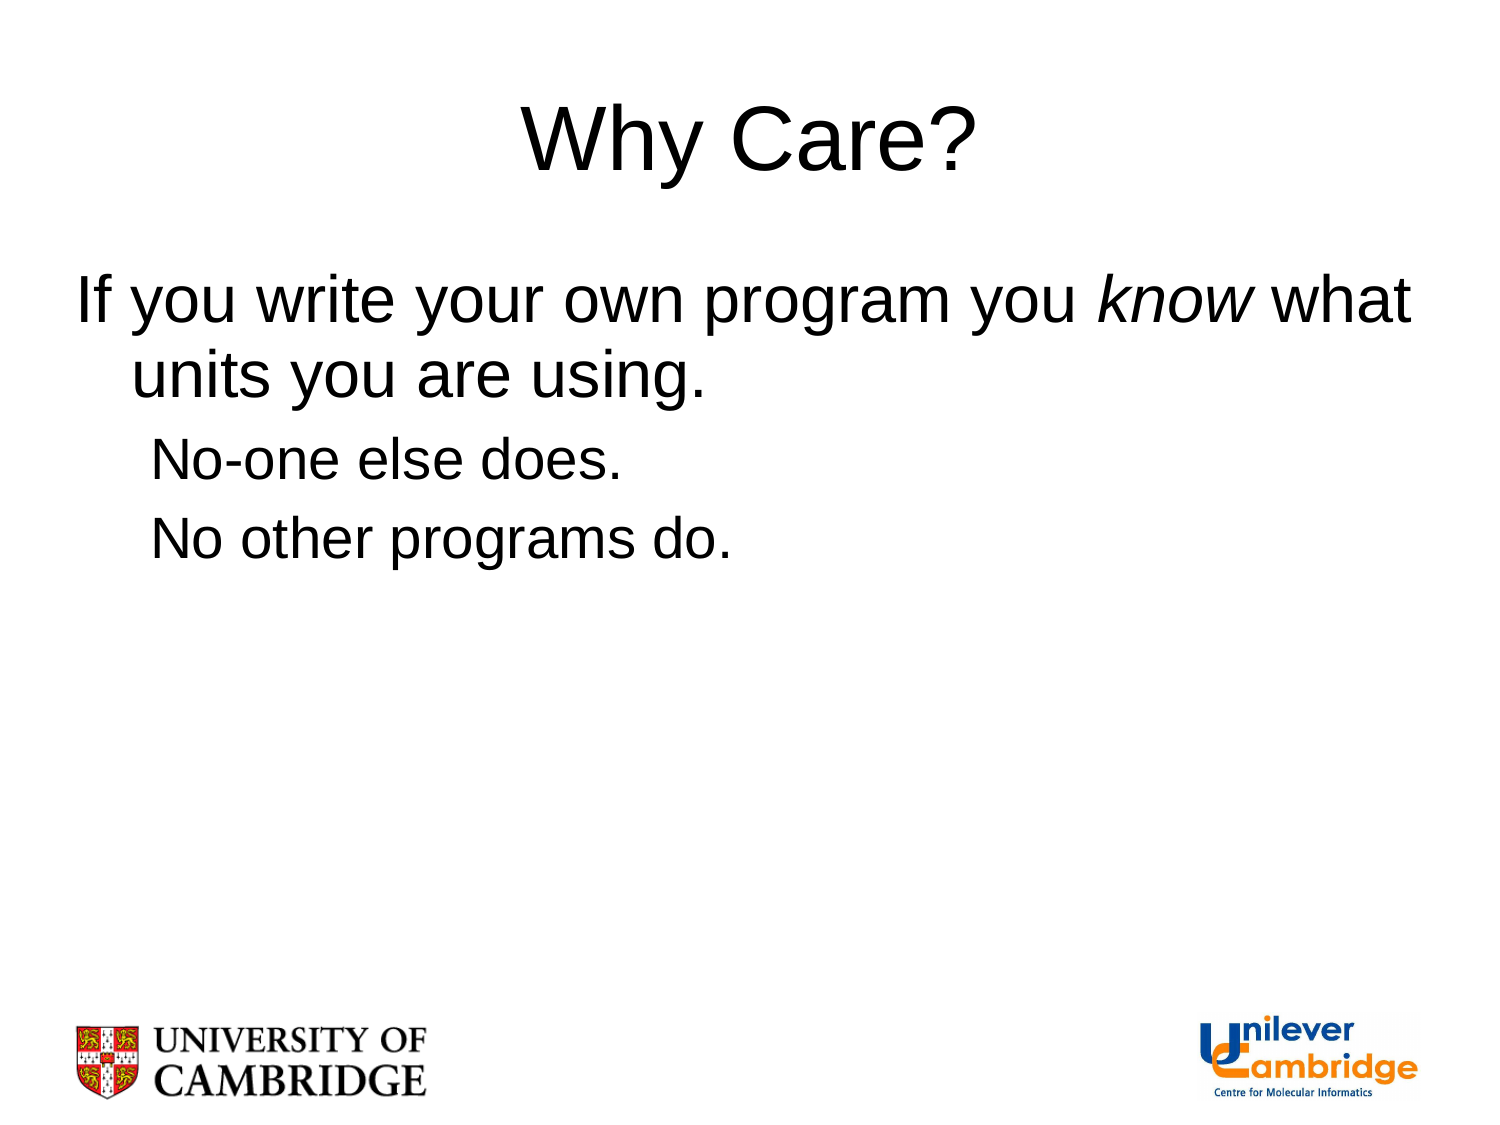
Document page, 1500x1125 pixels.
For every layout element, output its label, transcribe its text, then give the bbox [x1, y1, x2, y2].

title Why Care? [75, 45, 1426, 233]
picture [62, 1012, 438, 1105]
list If you write your own program you know what units you are using. No-one else does. No other programs do. [75, 262, 1426, 991]
picture [1197, 1012, 1421, 1101]
